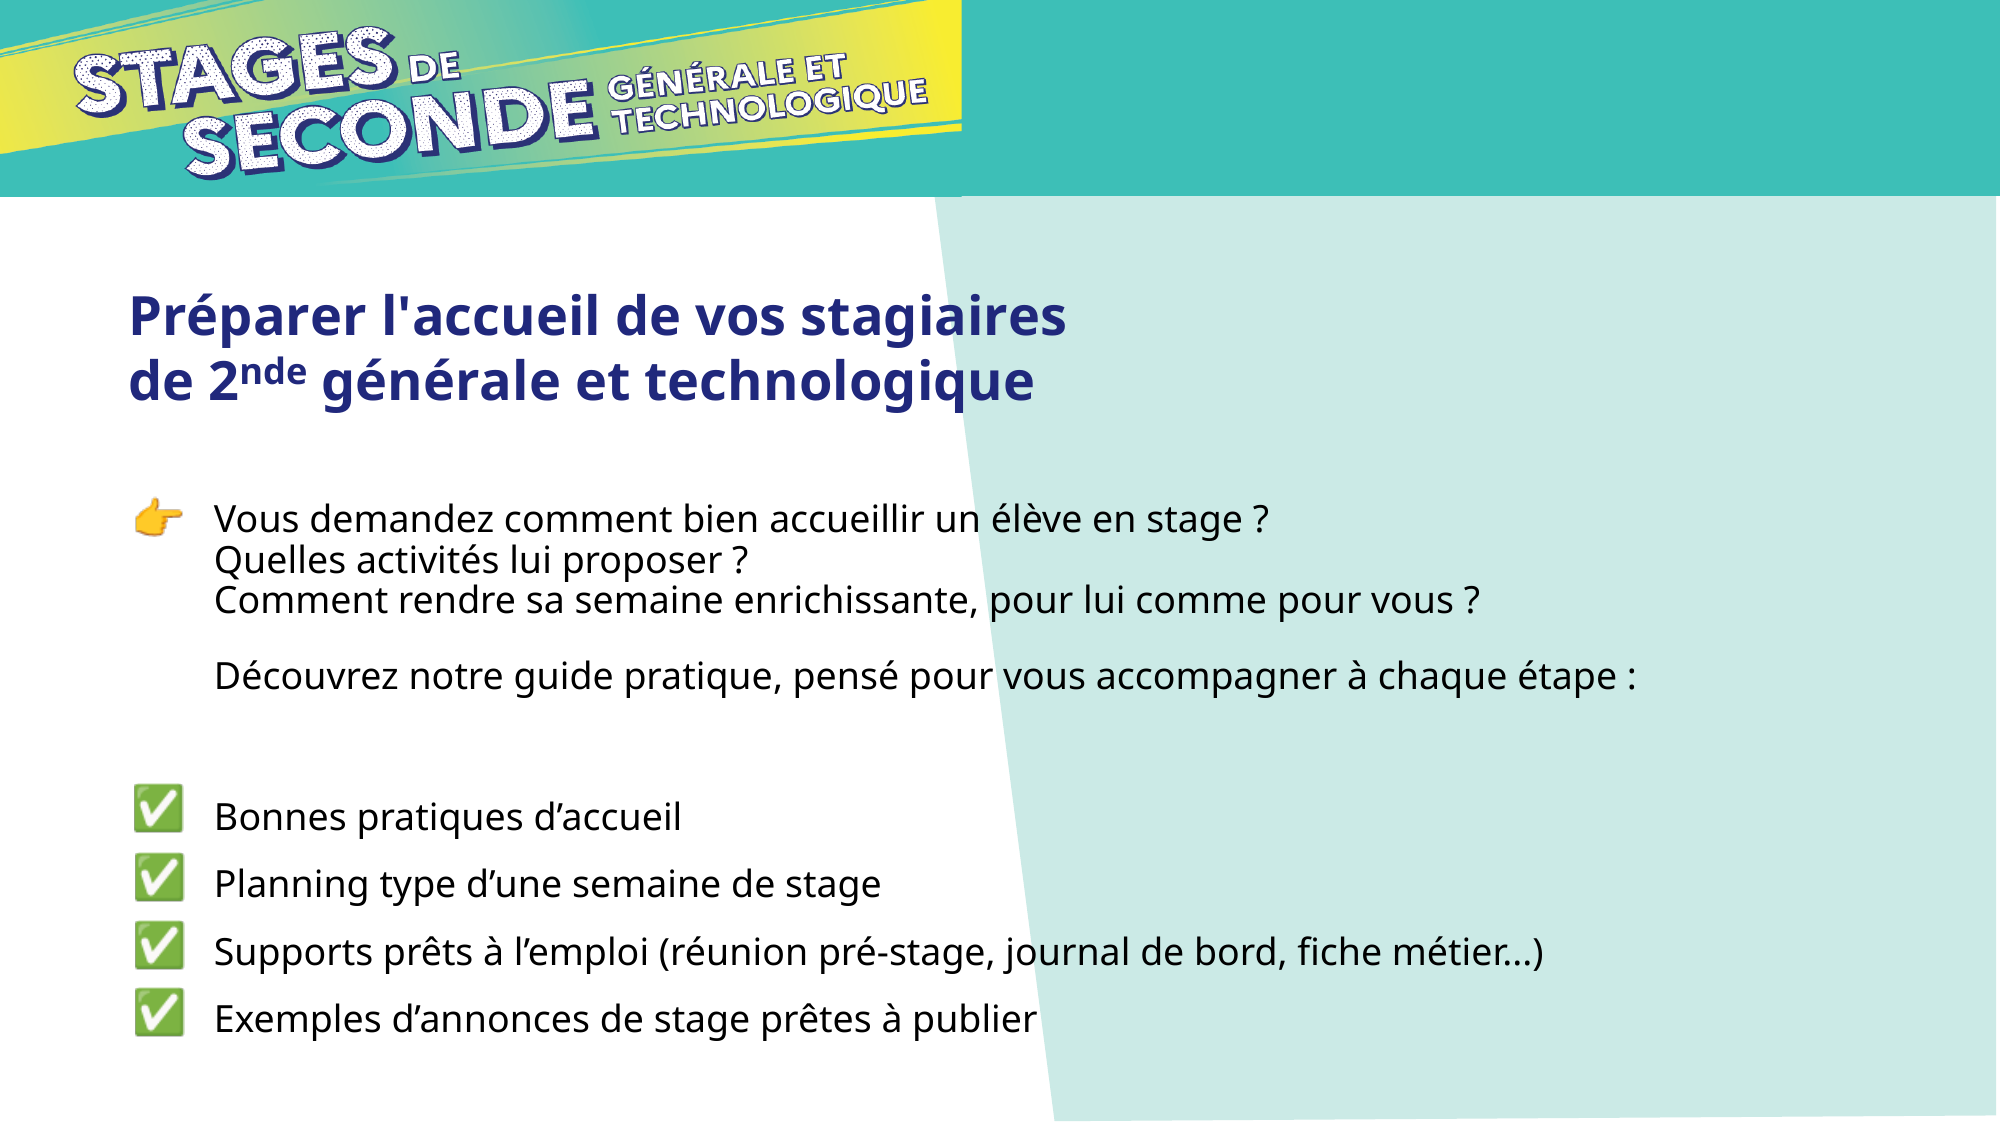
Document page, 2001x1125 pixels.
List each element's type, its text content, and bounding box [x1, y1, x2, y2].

picture [134, 852, 185, 903]
picture [133, 784, 184, 835]
text_box Vous demandez comment bien accueillir un élève en stage ? Quelles activités lui proposer ? Comment rendre sa semaine enrichissante, pour lui comme pour vous ? Découvrez notre guide pratique, pensé pour vous accompagner à chaque étape : Bonnes pratiques d’accueil Planning type d’une semaine de stage Supports prêts à l’emploi (réunion pré-stage, journal de bord, fiche métier...) Exemples d’annonces de stage prêtes à publier [198, 492, 1801, 1104]
picture [133, 494, 184, 545]
picture [134, 920, 185, 971]
text_box [934, 0, 2000, 1122]
picture [0, 0, 962, 197]
picture [134, 987, 185, 1038]
text_box Préparer l'accueil de vos stagiaires de 2nde générale et technologique [113, 273, 1113, 425]
